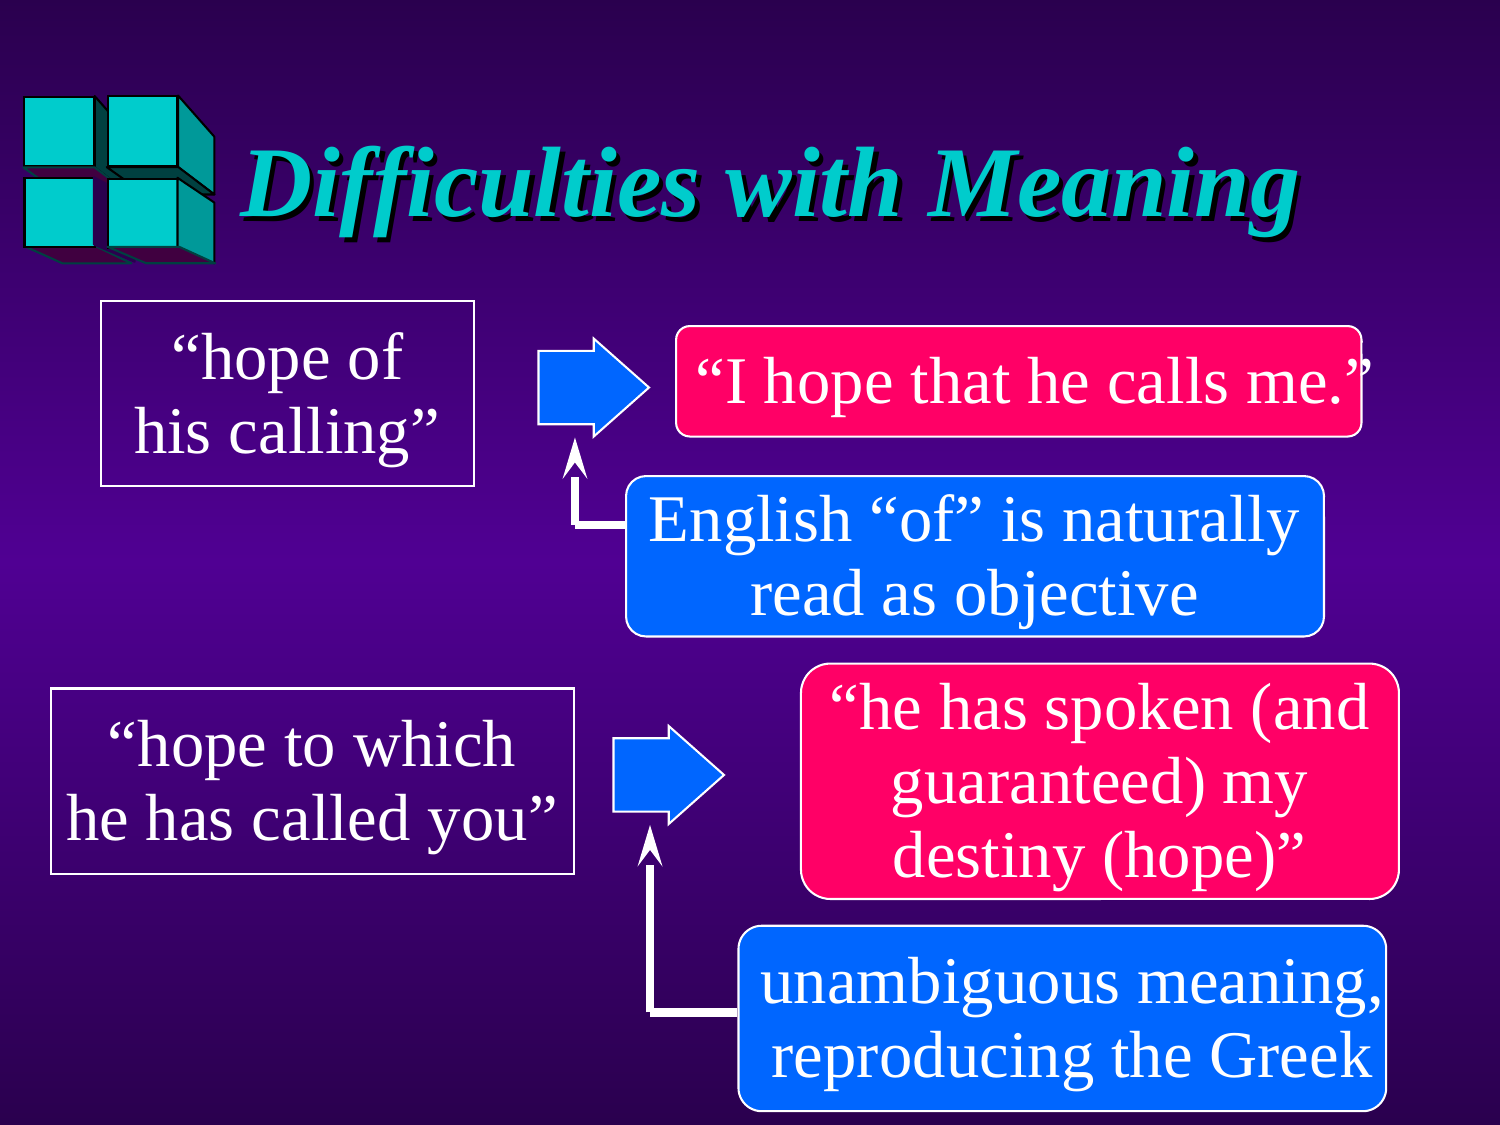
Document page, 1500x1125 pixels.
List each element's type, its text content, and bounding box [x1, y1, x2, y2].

text_box “hope of his calling” [100, 301, 474, 487]
text_box [613, 726, 725, 824]
title Difficulties with Meaning [224, 78, 1388, 288]
text_box “I hope that he calls me.” [676, 326, 1362, 437]
text_box “hope to which he has called you” [50, 688, 574, 874]
text_box English “of” is naturally read as objective [626, 476, 1325, 637]
text_box unambiguous meaning, reproducing the Greek [738, 925, 1387, 1112]
text_box “he has spoken (and guaranteed) my destiny (hope)” [800, 663, 1399, 899]
text_box [538, 338, 650, 437]
